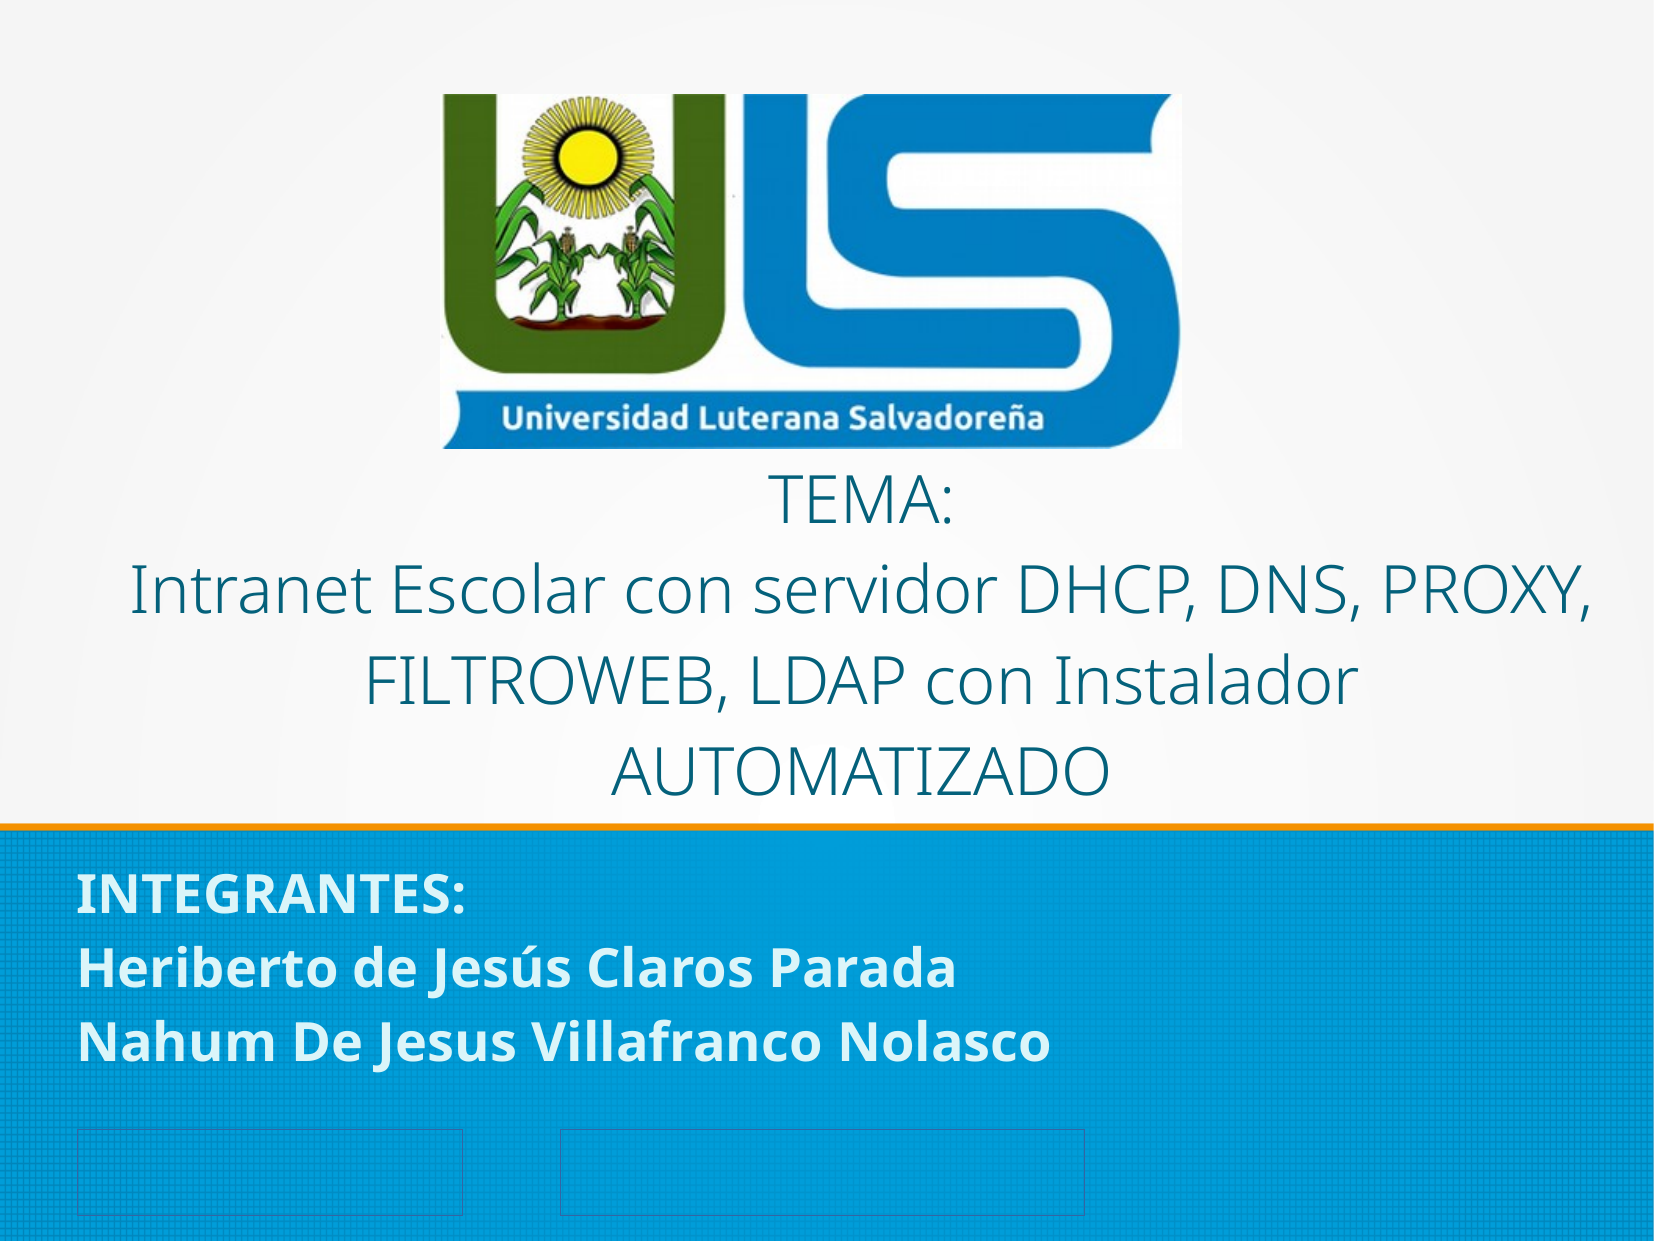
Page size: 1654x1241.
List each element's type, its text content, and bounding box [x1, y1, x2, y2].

subtitle INTEGRANTES: Heriberto de Jesús Claros Parada Nahum De Jesus Villafranco Nolasco [76, 855, 1564, 1111]
title TEMA: Intranet Escolar con servidor DHCP, DNS, PROXY, FILTROWEB, LDAP con Instalador AUTOMATIZADO [118, 84, 1607, 815]
picture [0, 0, 1654, 830]
